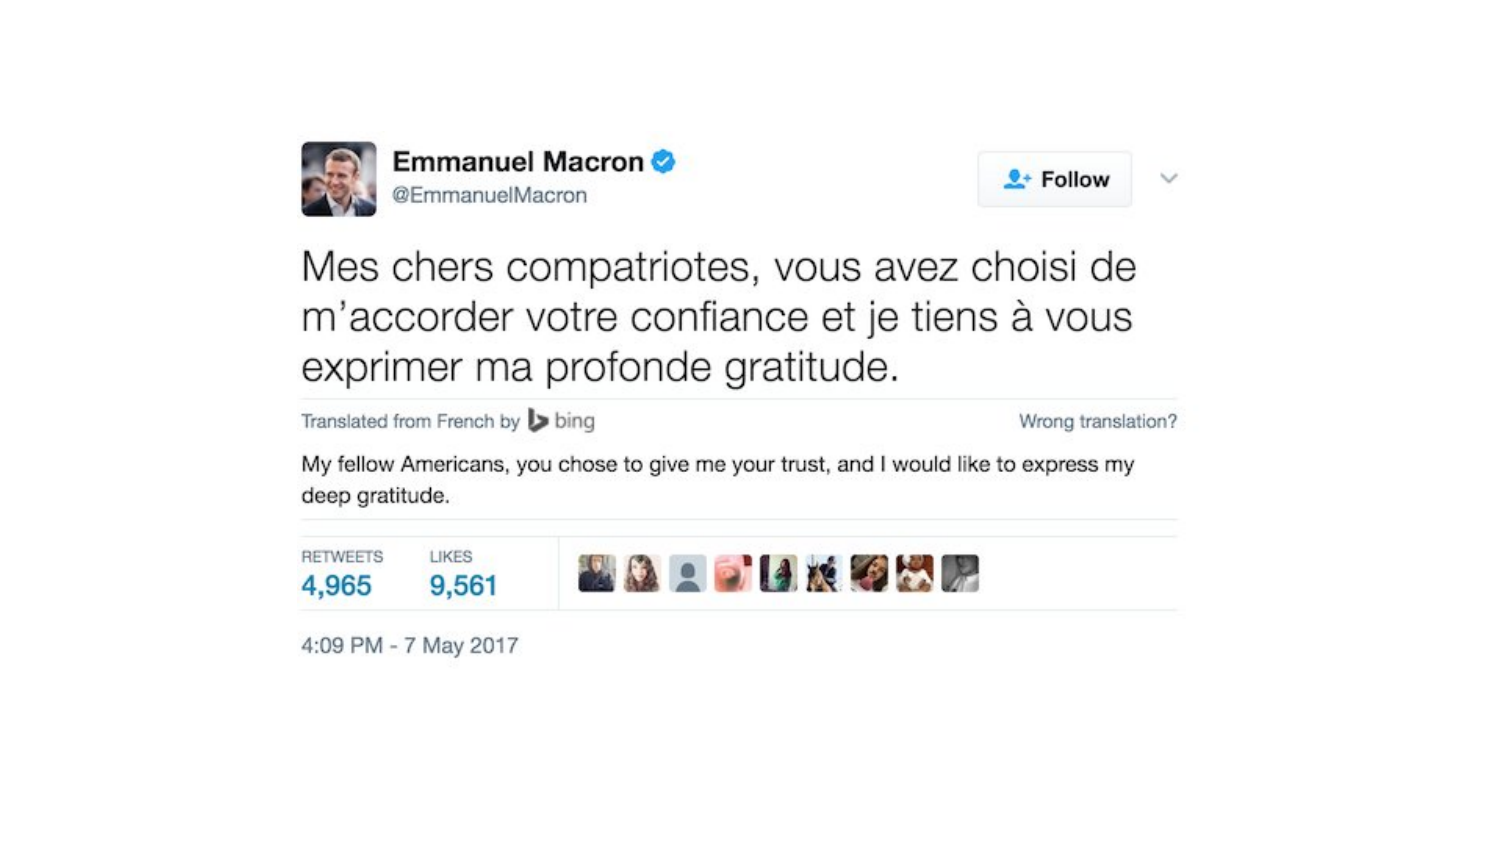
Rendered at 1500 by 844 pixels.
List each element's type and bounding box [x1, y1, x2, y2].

picture [297, 131, 1203, 669]
